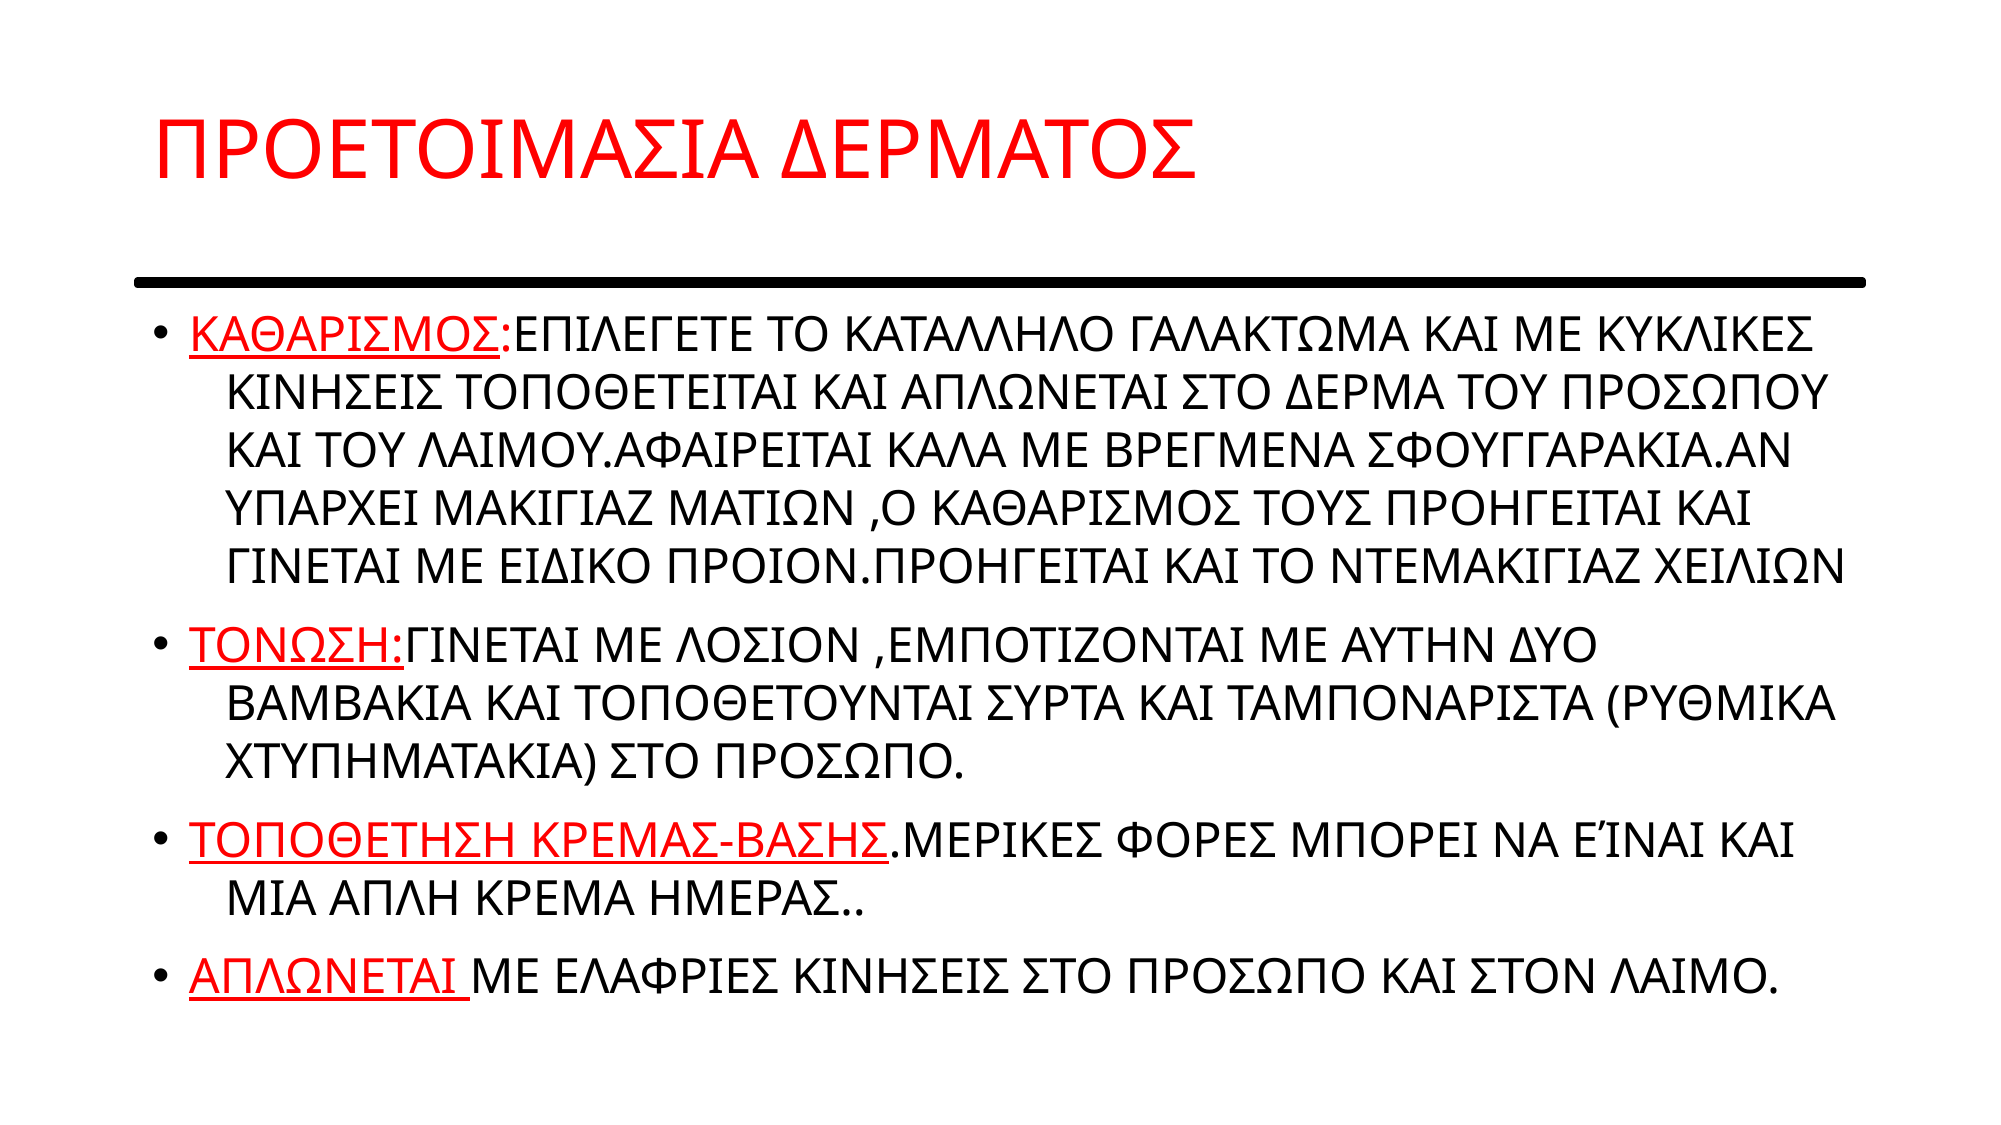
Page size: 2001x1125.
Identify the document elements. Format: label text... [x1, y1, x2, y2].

list ΚΑΘΑΡΙΣΜΟΣ:ΕΠΙΛΕΓΕΤΕ ΤΟ ΚΑΤΑΛΛΗΛΟ ΓΑΛΑΚΤΩΜΑ ΚΑΙ ΜΕ ΚΥΚΛΙΚΕΣ ΚΙΝΗΣΕΙΣ ΤΟΠΟΘΕΤΕΙΤΑΙ ΚΑΙ ΑΠΛΩΝΕΤΑΙ ΣΤΟ ΔΕΡΜΑ ΤΟΥ ΠΡΟΣΩΠΟΥ ΚΑΙ ΤΟΥ ΛΑΙΜΟΥ.ΑΦΑΙΡΕΙΤΑΙ ΚΑΛΑ ΜΕ ΒΡΕΓΜΕΝΑ ΣΦΟΥΓΓΑΡΑΚΙΑ.ΑΝ ΥΠΑΡΧΕΙ ΜΑΚΙΓΙΑΖ ΜΑΤΙΩΝ ,Ο ΚΑΘΑΡΙΣΜΟΣ ΤΟΥΣ ΠΡΟΗΓΕΙΤΑΙ ΚΑΙ ΓΙΝΕΤΑΙ ΜΕ ΕΙΔΙΚΟ ΠΡΟΙΟΝ.ΠΡΟΗΓΕΙΤΑΙ ΚΑΙ ΤΟ ΝΤΕΜΑΚΙΓΙΑΖ ΧΕΙΛΙΩΝ ΤΟΝΩΣΗ:ΓΙΝΕΤΑΙ ΜΕ ΛΟΣΙΟΝ ,ΕΜΠΟΤΙΖΟΝΤΑΙ ΜΕ ΑΥΤΗΝ ΔΥΟ ΒΑΜΒΑΚΙΑ ΚΑΙ ΤΟΠΟΘΕΤΟΥΝΤΑΙ ΣΥΡΤΑ ΚΑΙ ΤΑΜΠΟΝΑΡΙΣΤΑ (ΡΥΘΜΙΚΑ ΧΤΥΠΗΜΑΤΑΚΙΑ) ΣΤΟ ΠΡΟΣΩΠΟ. ΤΟΠΟΘΕΤΗΣΗ ΚΡΕΜΑΣ-ΒΑΣΗΣ.ΜΕΡΙΚΕΣ ΦΟΡΕΣ ΜΠΟΡΕΙ ΝΑ ΕΊΝΑΙ ΚΑΙ ΜΙΑ ΑΠΛΗ ΚΡΕΜΑ ΗΜΕΡΑΣ.. ΑΠΛΩΝΕΤΑΙ ΜΕ ΕΛΑΦΡΙΕΣ ΚΙΝΗΣΕΙΣ ΣΤΟ ΠΡΟΣΩΠΟ ΚΑΙ ΣΤΟΝ ΛΑΙΜΟ. [137, 295, 1863, 1052]
title ΠΡΟΕΤΟΙΜΑΣΙΑ ΔΕΡΜΑΤΟΣ [137, 56, 1428, 236]
